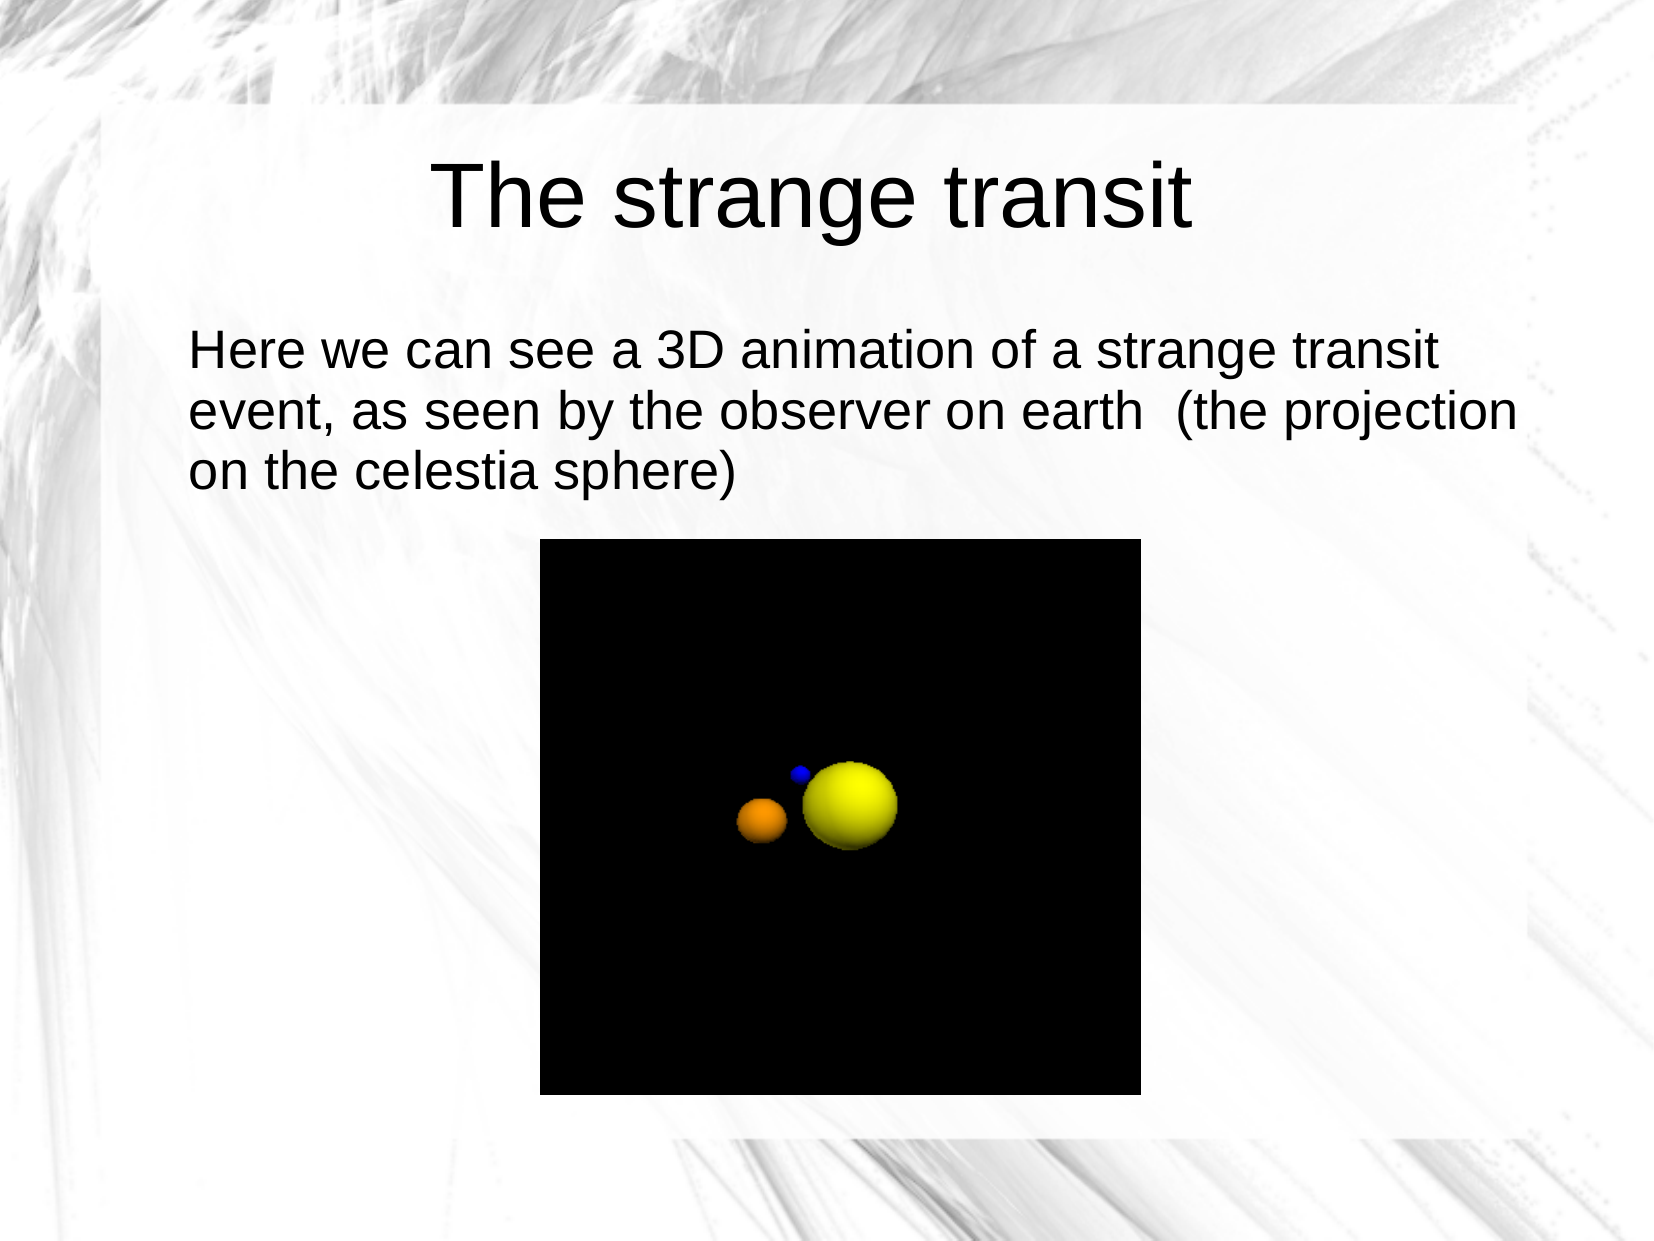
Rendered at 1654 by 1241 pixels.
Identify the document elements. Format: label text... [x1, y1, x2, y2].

list Here we can see a 3D animation of a strange transit event, as seen by the observer on earth (the projection on the celestia sphere) [118, 319, 1571, 1040]
title The strange transit [118, 112, 1506, 281]
picture [0, 0, 1654, 1241]
